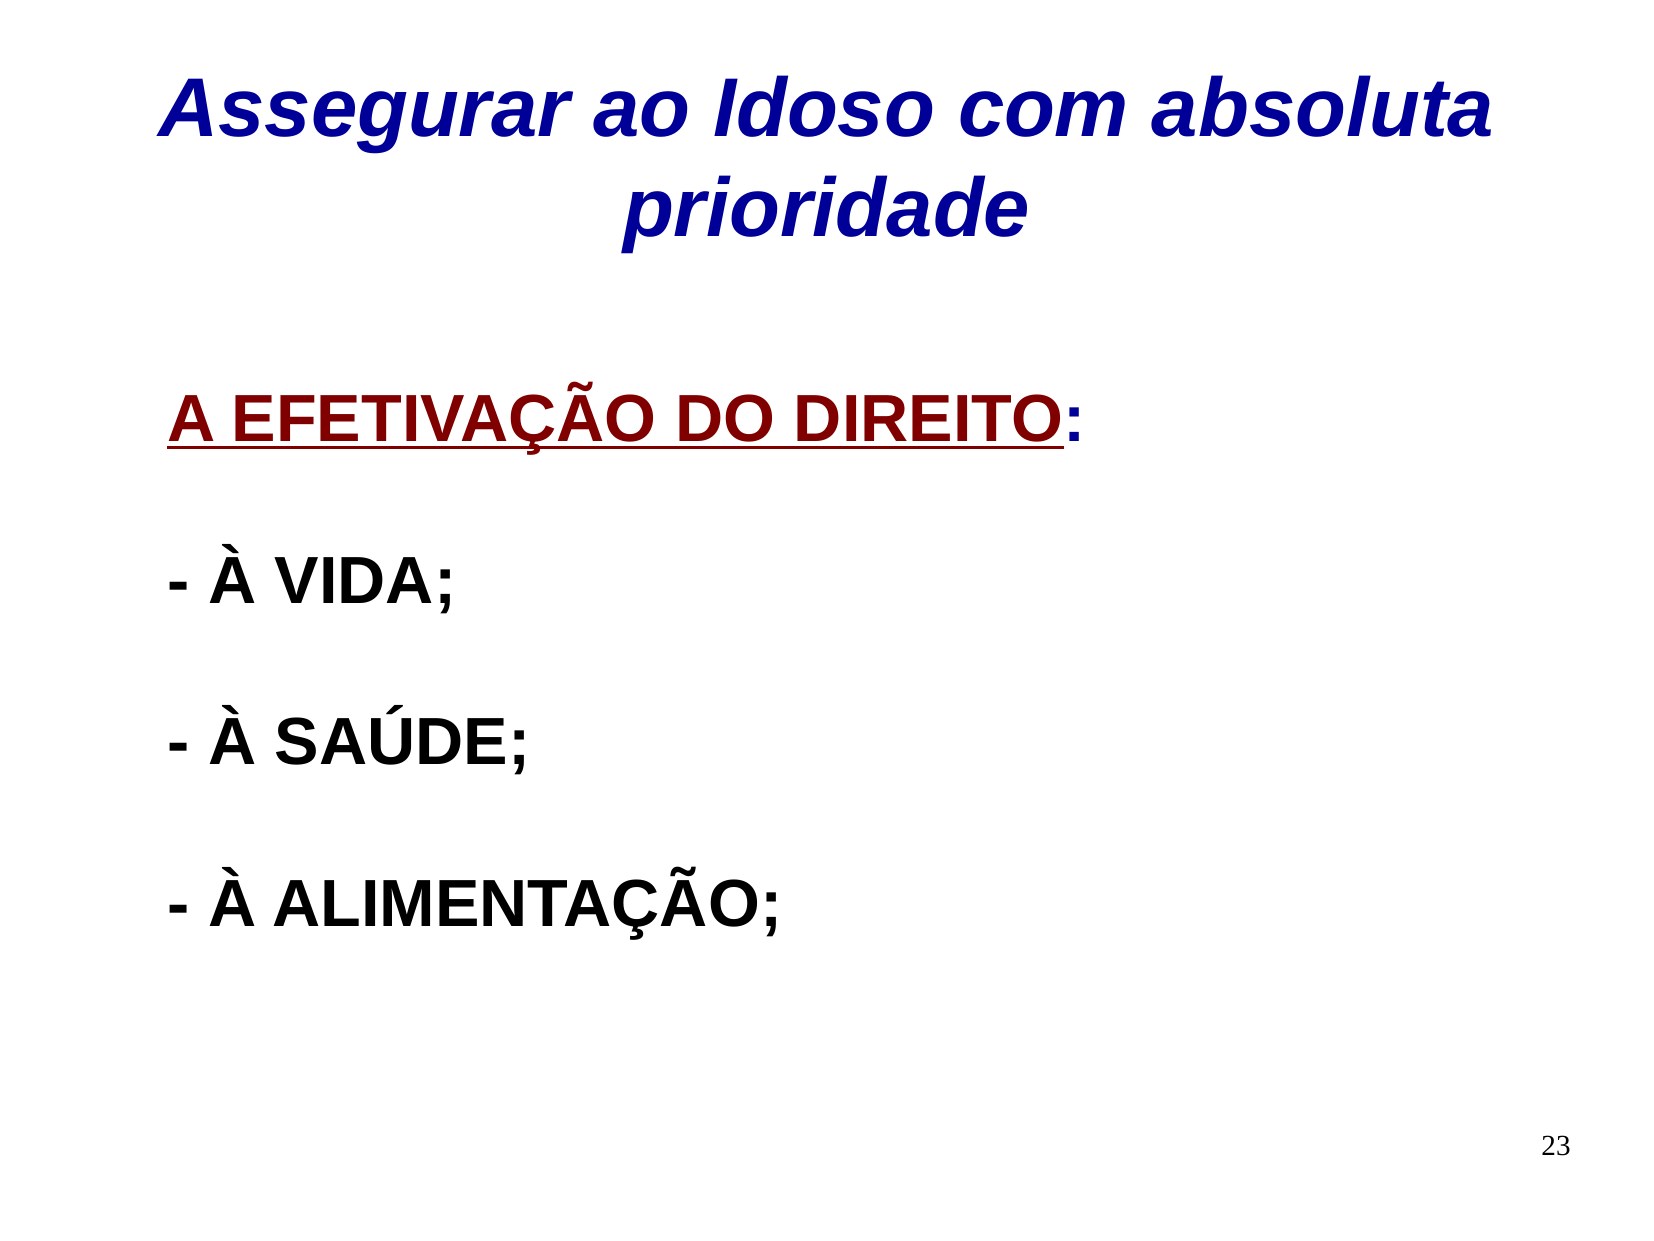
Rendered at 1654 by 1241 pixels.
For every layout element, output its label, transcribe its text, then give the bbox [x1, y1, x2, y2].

title Assegurar ao Idoso com absoluta prioridade [82, 34, 1571, 272]
list A EFETIVAÇÃO DO DIREITO: - À VIDA; - À SAÚDE; - À ALIMENTAÇÃO; [96, 303, 1654, 1172]
